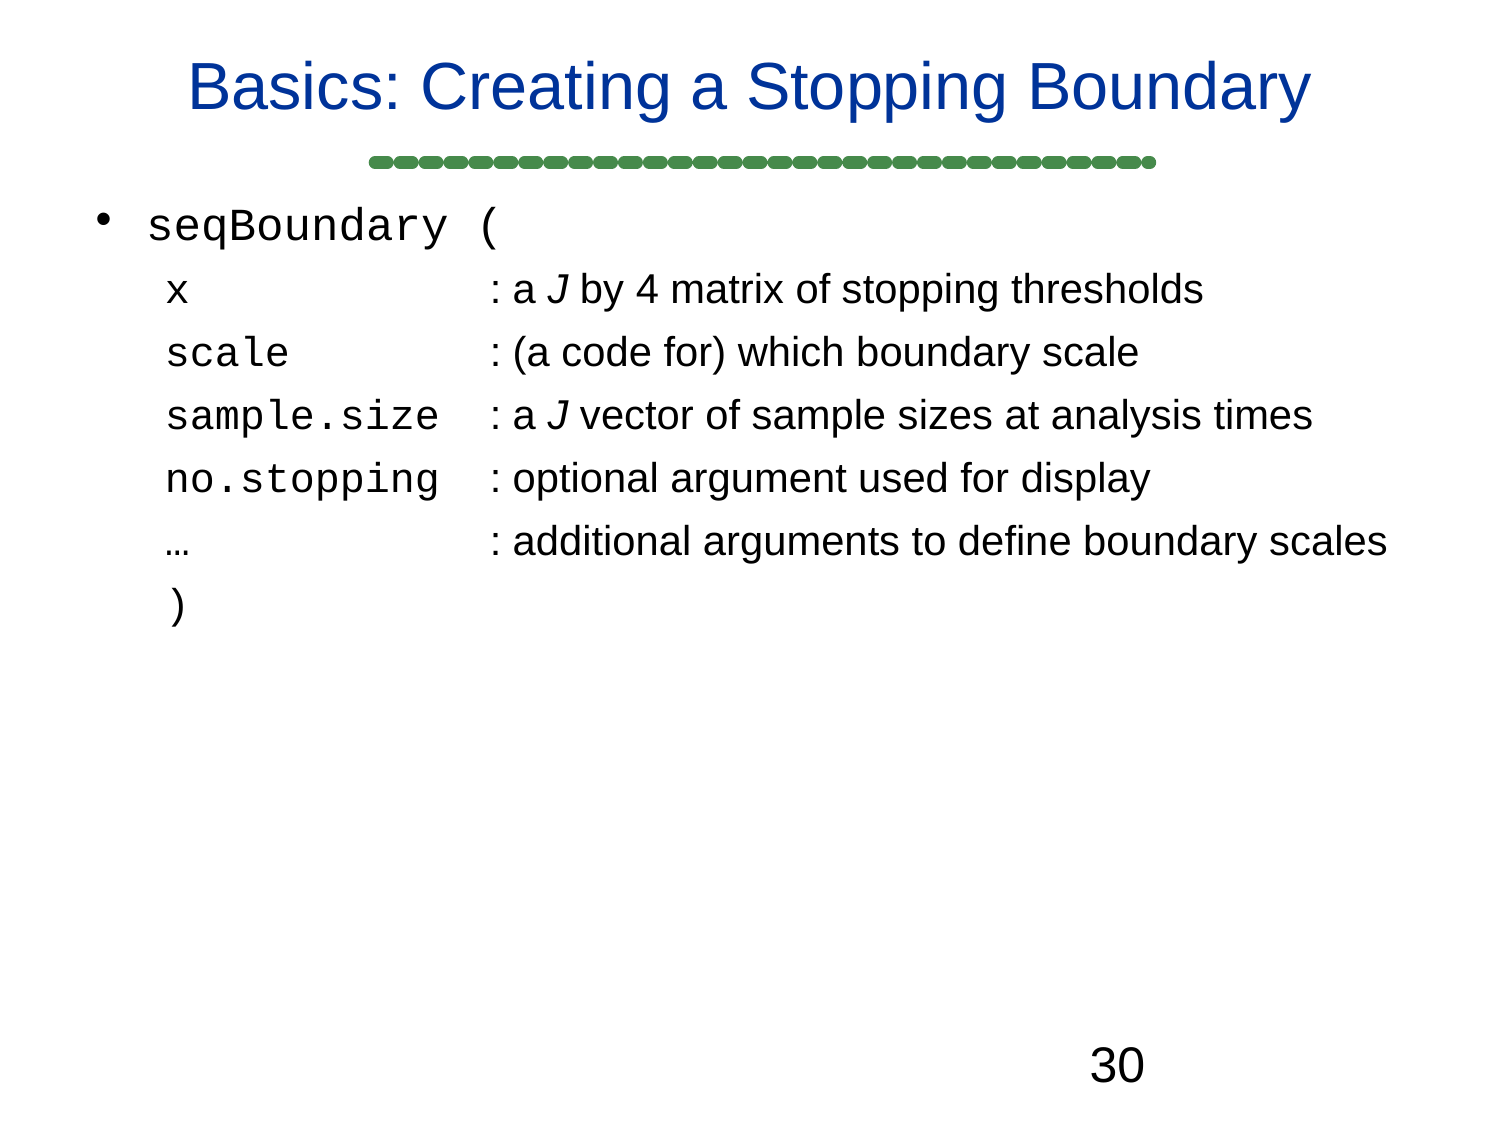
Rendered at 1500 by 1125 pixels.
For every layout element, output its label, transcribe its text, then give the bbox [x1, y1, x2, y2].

list seqBoundary ( x : a J by 4 matrix of stopping thresholds scale : (a code for) which boundary scale sample.size : a J vector of sample sizes at analysis times no.stopping : optional argument used for display … : additional arguments to define boundary scales ) [75, 187, 1426, 1050]
title Basics: Creating a Stopping Boundary [37, 24, 1463, 141]
